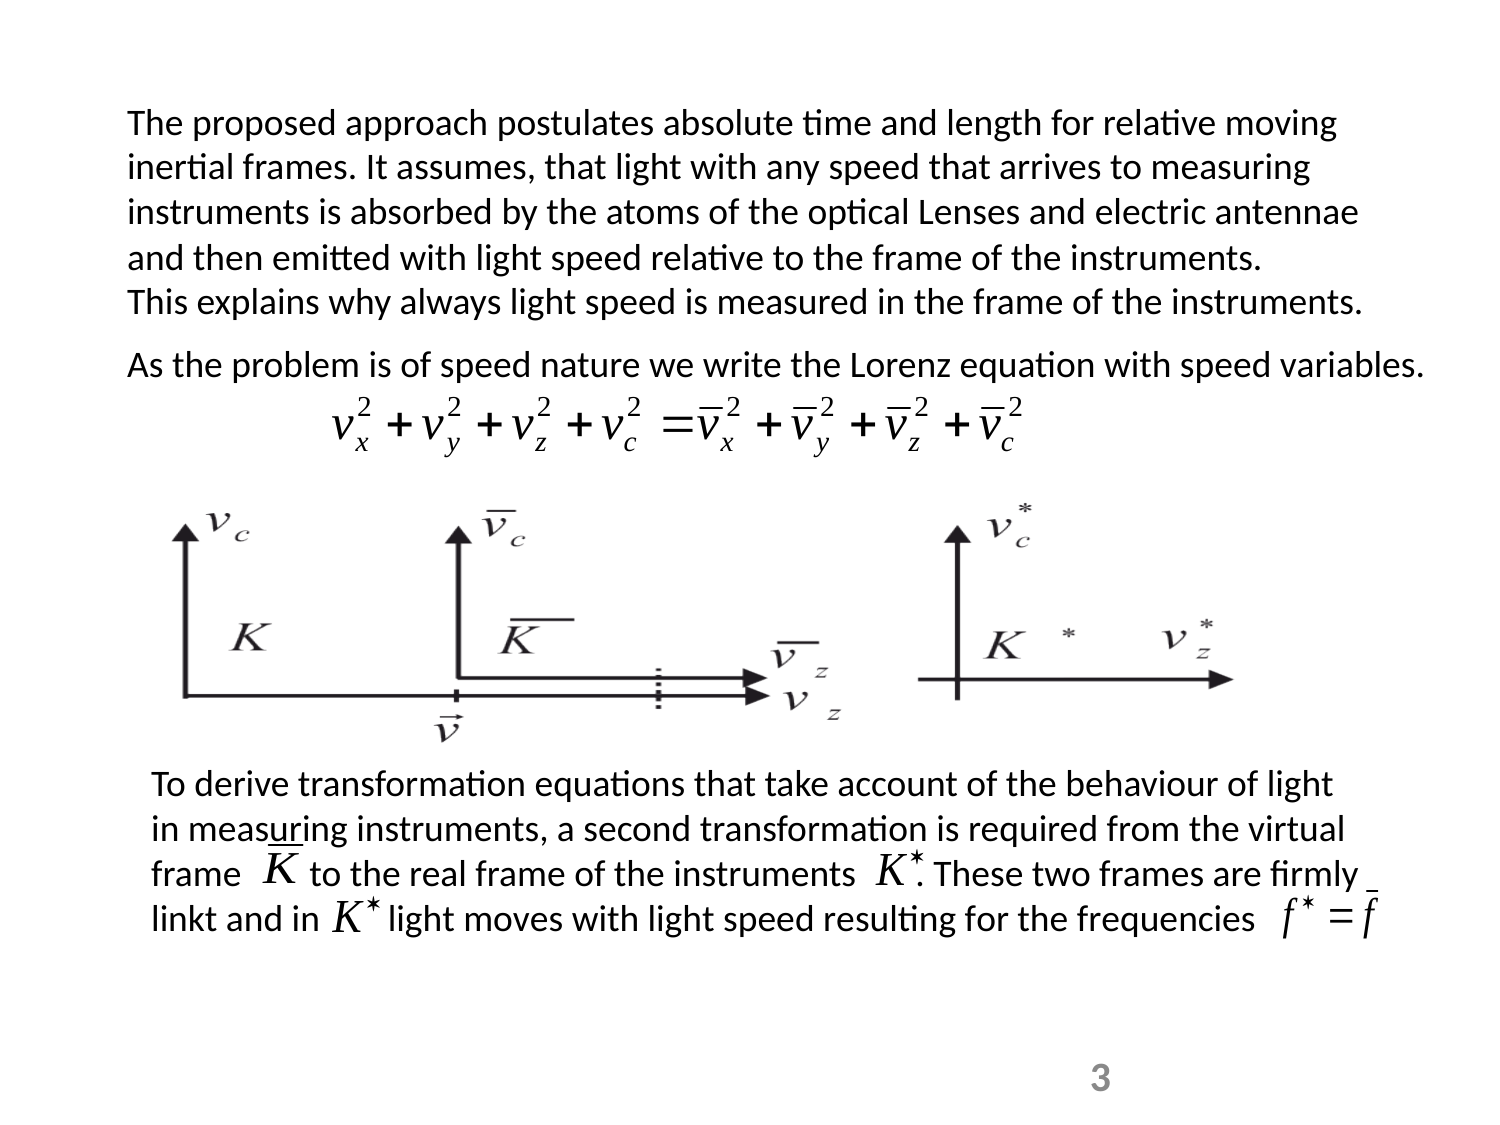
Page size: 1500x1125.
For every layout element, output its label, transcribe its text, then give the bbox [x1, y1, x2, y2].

chart [868, 834, 931, 894]
chart [324, 881, 387, 941]
chart [253, 834, 313, 892]
text_box To derive transformation equations that take account of the behaviour of light in measuring instruments, a second transformation is required from the virtual frame to the real frame of the instruments . These two frames are firmly linkt and in light moves with light speed resulting for the frequencies [136, 751, 1431, 949]
chart [324, 393, 1034, 468]
text_box As the problem is of speed nature we write the Lorenz equation with speed variables. [112, 332, 1458, 393]
picture [171, 491, 1235, 751]
text_box [1074, 1042, 1426, 1103]
chart [1269, 881, 1388, 949]
text_box The proposed approach postulates absolute time and length for relative moving inertial frames. It assumes, that light with any speed that arrives to measuring instruments is absorbed by the atoms of the optical Lenses and electric antennae and then emitted with light speed relative to the frame of the instruments. This explains why always light speed is measured in the frame of the instruments. [112, 90, 1428, 332]
